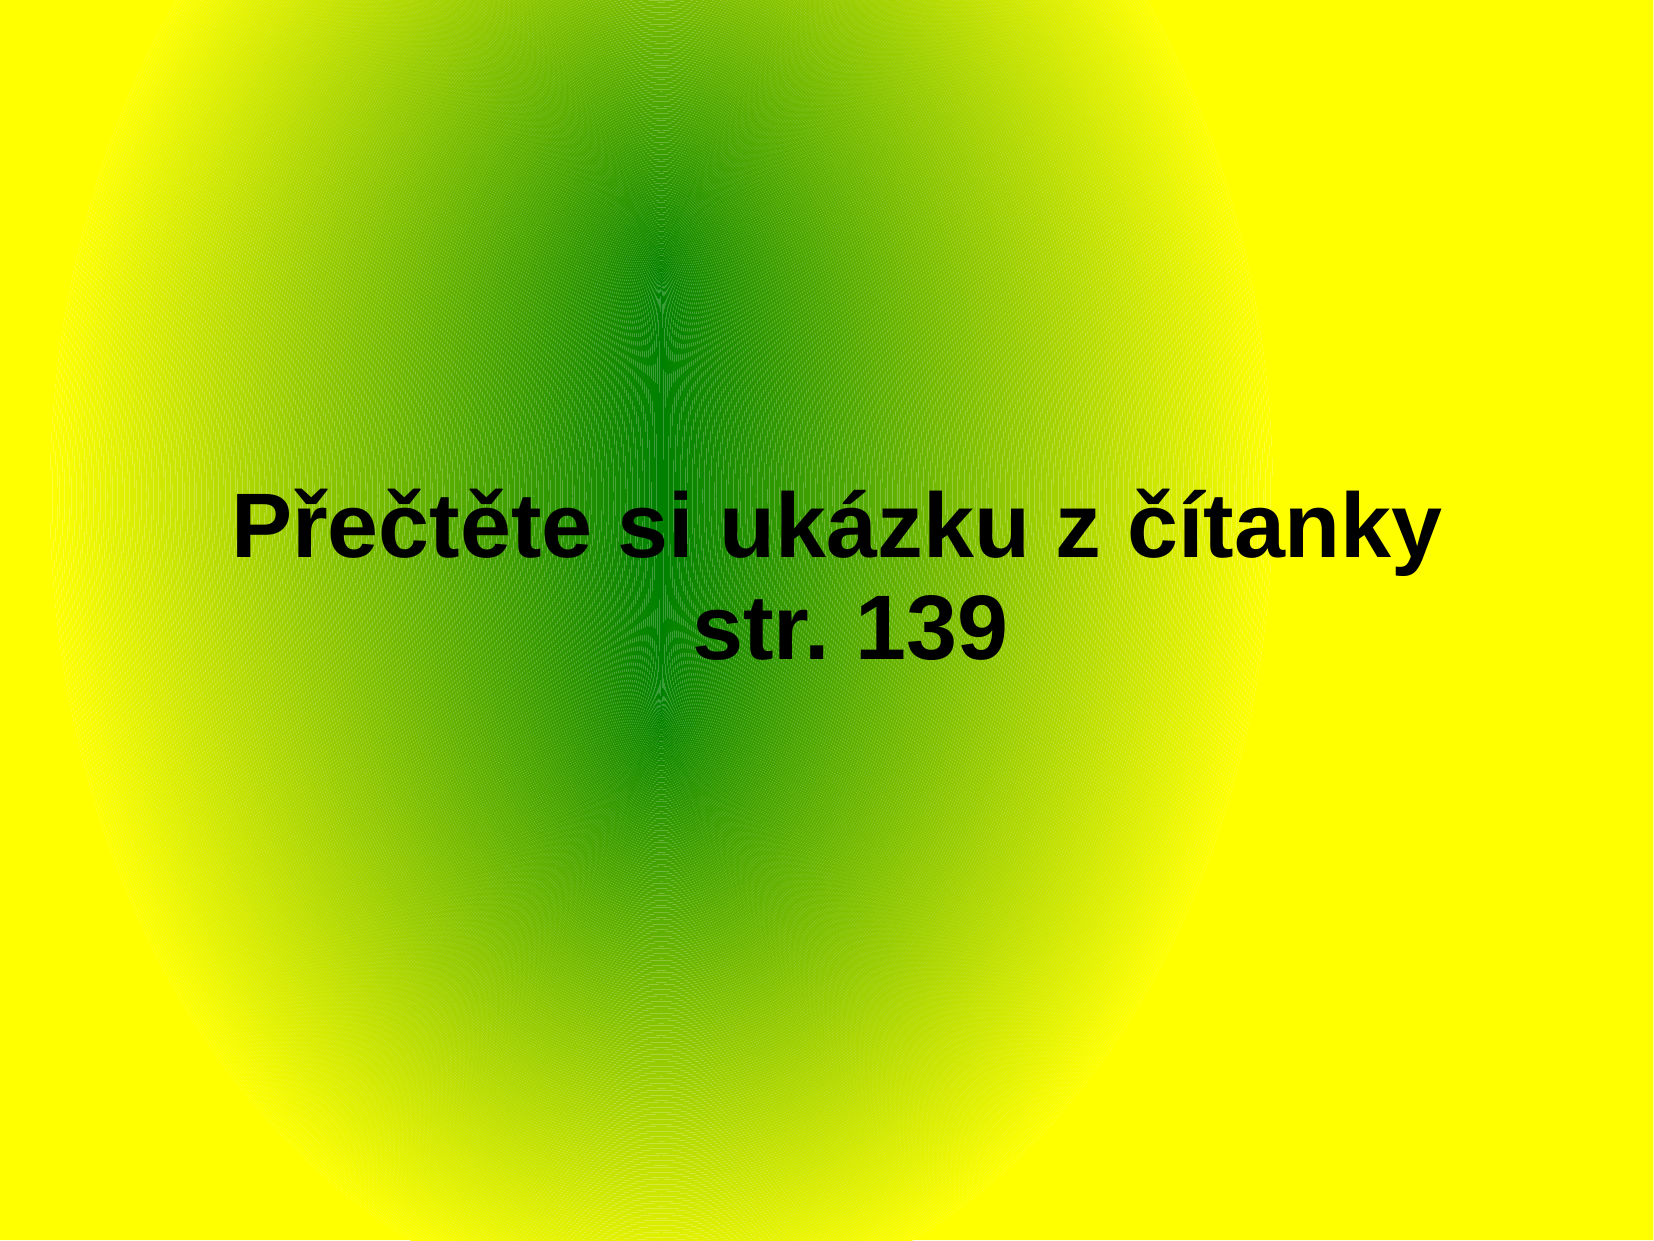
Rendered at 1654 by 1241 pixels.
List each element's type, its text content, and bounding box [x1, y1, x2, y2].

title Přečtěte si ukázku z čítanky str. 139 [106, 474, 1595, 680]
